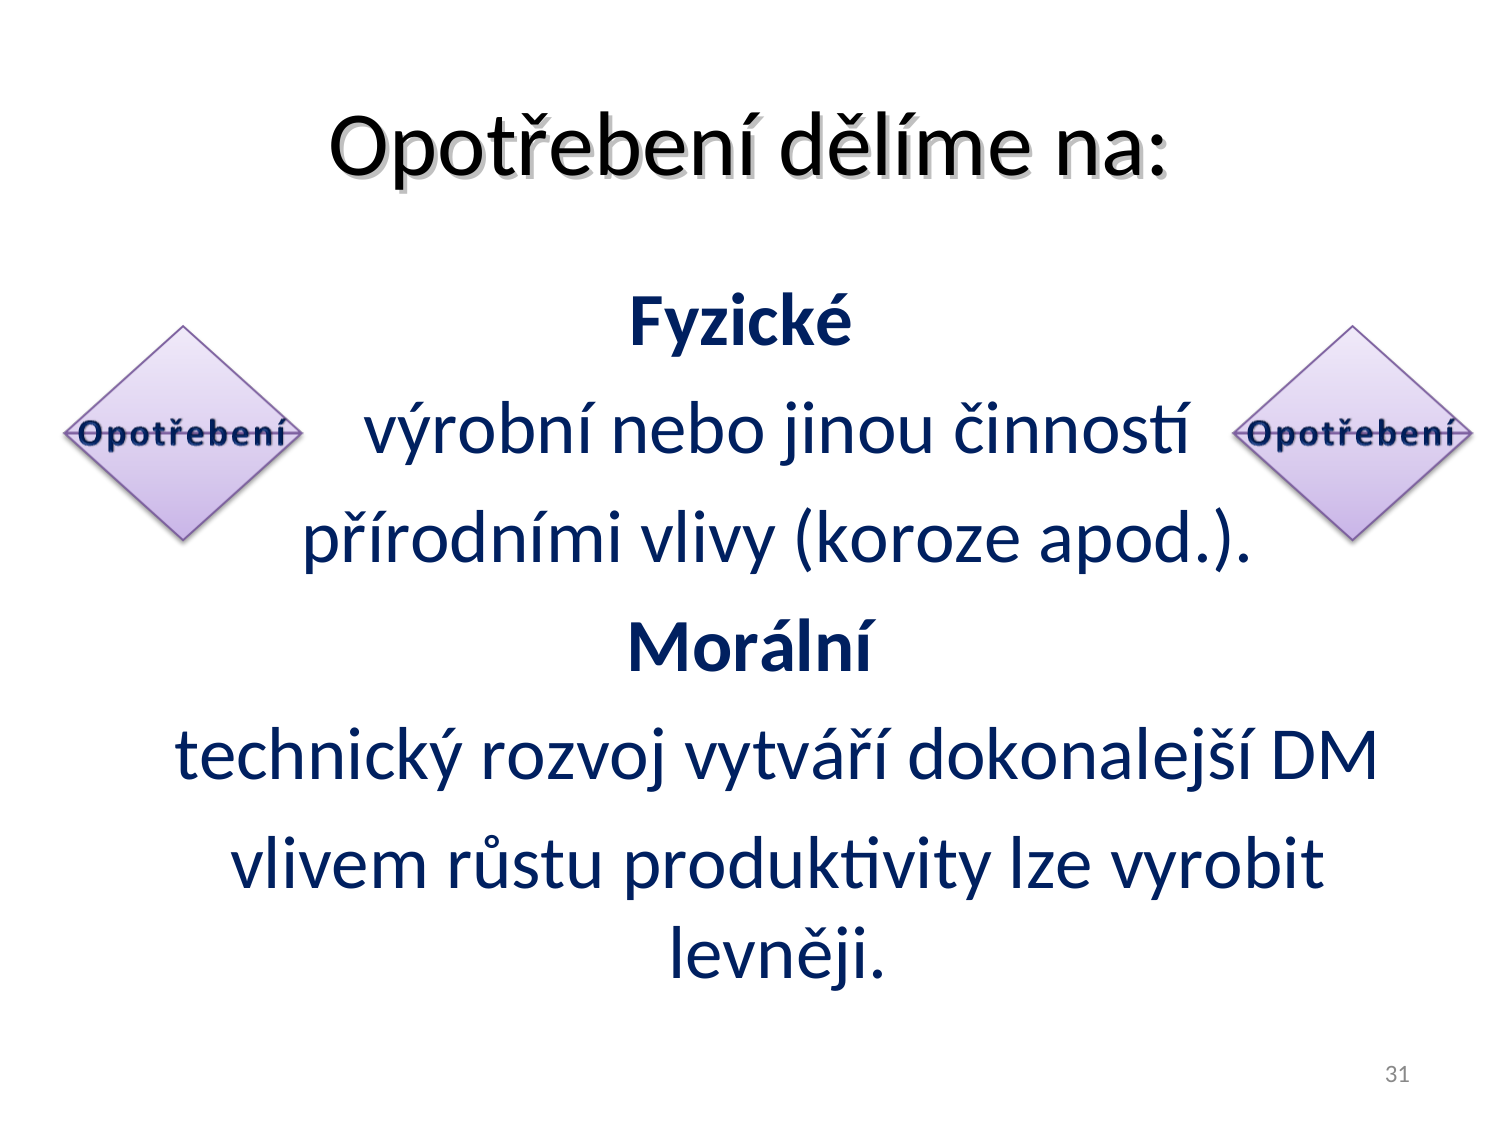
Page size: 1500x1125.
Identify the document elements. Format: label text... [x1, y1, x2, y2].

picture [1215, 320, 1491, 553]
list Fyzické výrobní nebo jinou činností přírodními vlivy (koroze apod.). Morální technický rozvoj vytváří dokonalejší DM vlivem růstu produktivity lze vyrobit levněji. [75, 262, 1426, 1110]
picture [46, 320, 322, 553]
title Opotřebení dělíme na: [75, 45, 1426, 233]
text_box <číslo> [1074, 1042, 1426, 1103]
